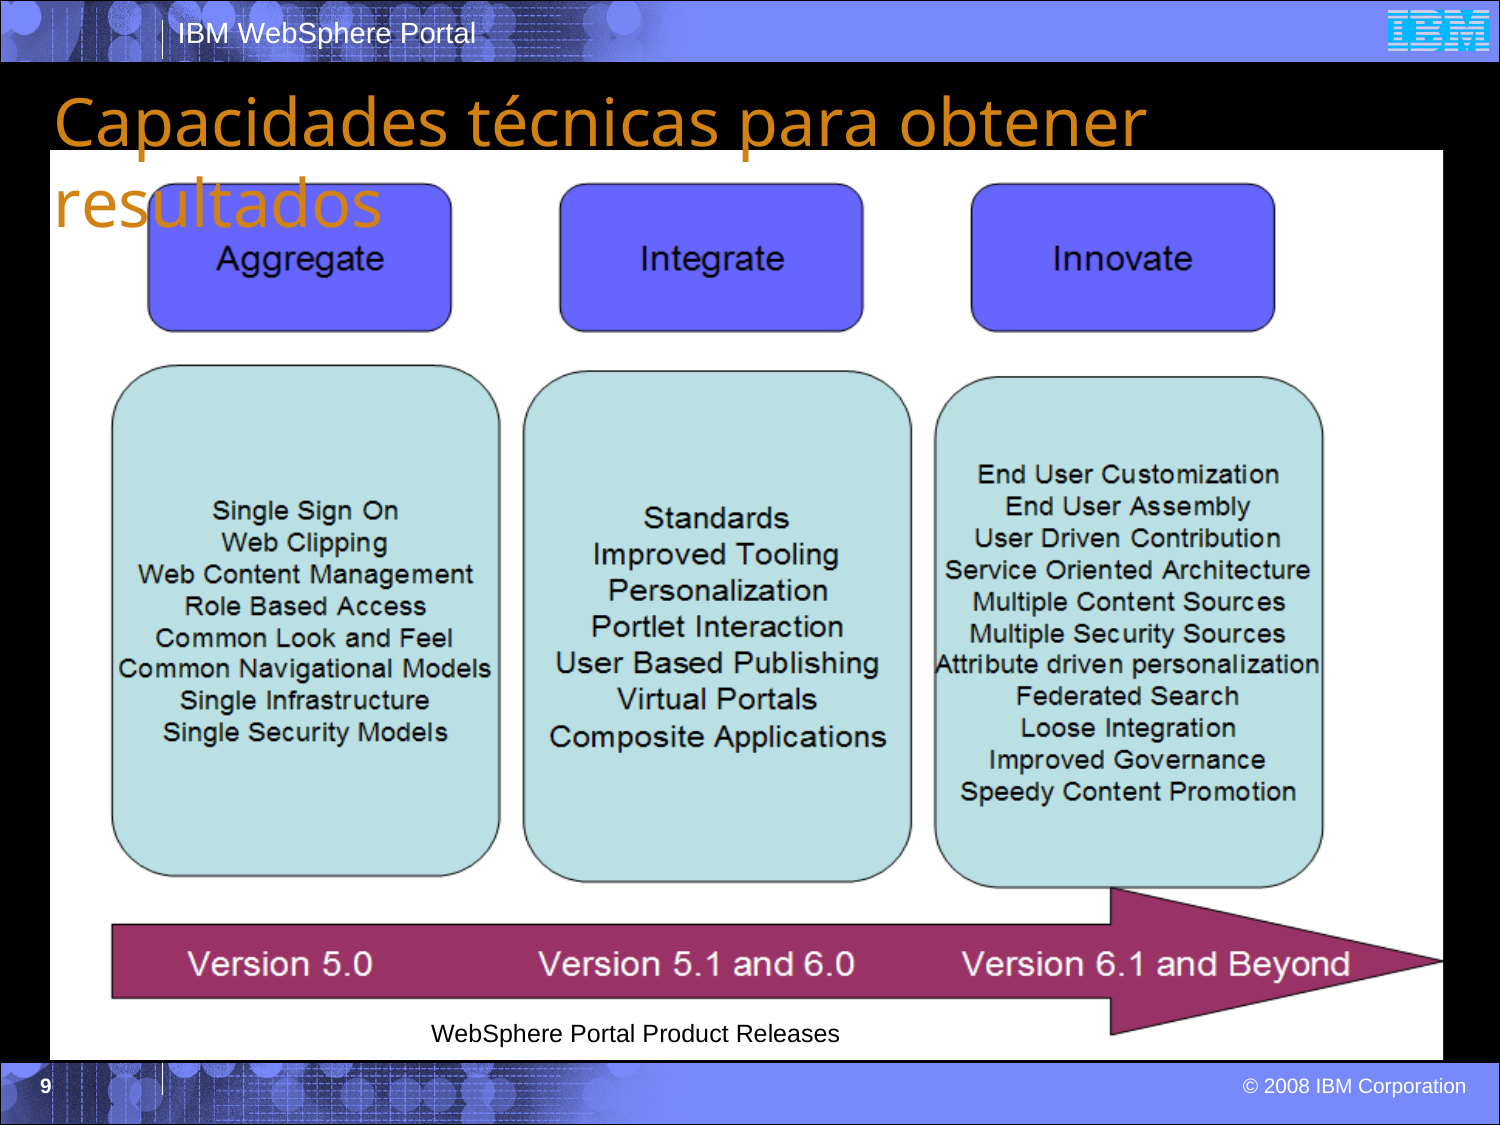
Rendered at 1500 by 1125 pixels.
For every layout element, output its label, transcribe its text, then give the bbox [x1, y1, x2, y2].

picture [50, 162, 1444, 1060]
text_box WebSphere Portal Product Releases [215, 1019, 1058, 1049]
picture [1, 1063, 1499, 1124]
picture [1, 1, 1499, 62]
title Capacidades técnicas para obtener resultados [38, 74, 1458, 162]
